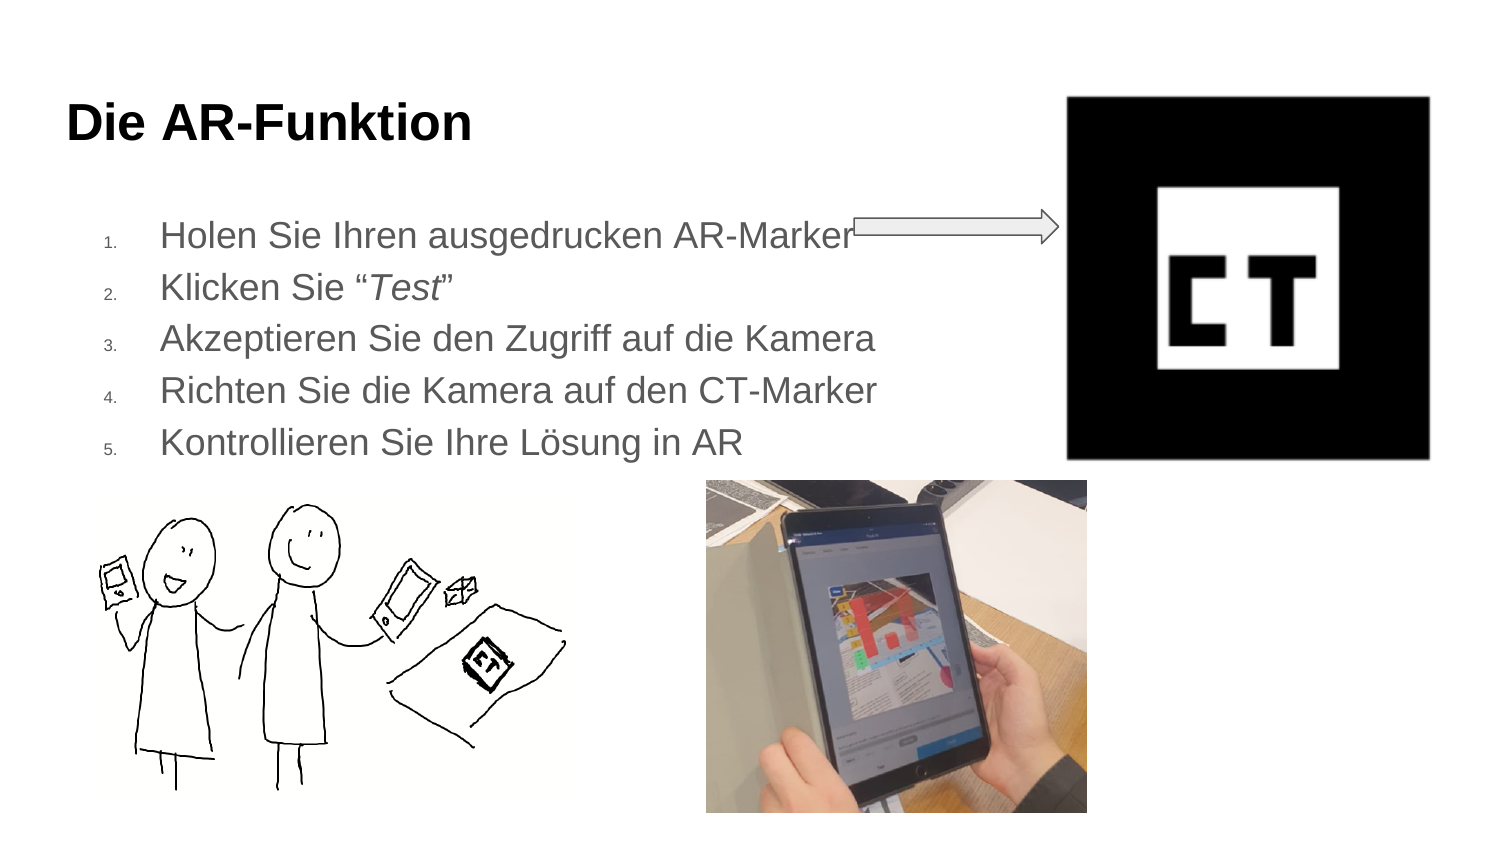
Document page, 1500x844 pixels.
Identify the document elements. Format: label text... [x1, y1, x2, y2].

text_box [854, 209, 1059, 244]
picture [706, 480, 1087, 813]
list Holen Sie Ihren ausgedrucken AR-Marker Klicken Sie “Test” Akzeptieren Sie den Zugriff auf die Kamera Richten Sie die Kamera auf den CT-Marker Kontrollieren Sie Ihre Lösung in AR [51, 189, 1449, 750]
picture [1050, 72, 1449, 473]
title Die AR-Funktion [51, 72, 1050, 167]
picture [91, 496, 574, 798]
